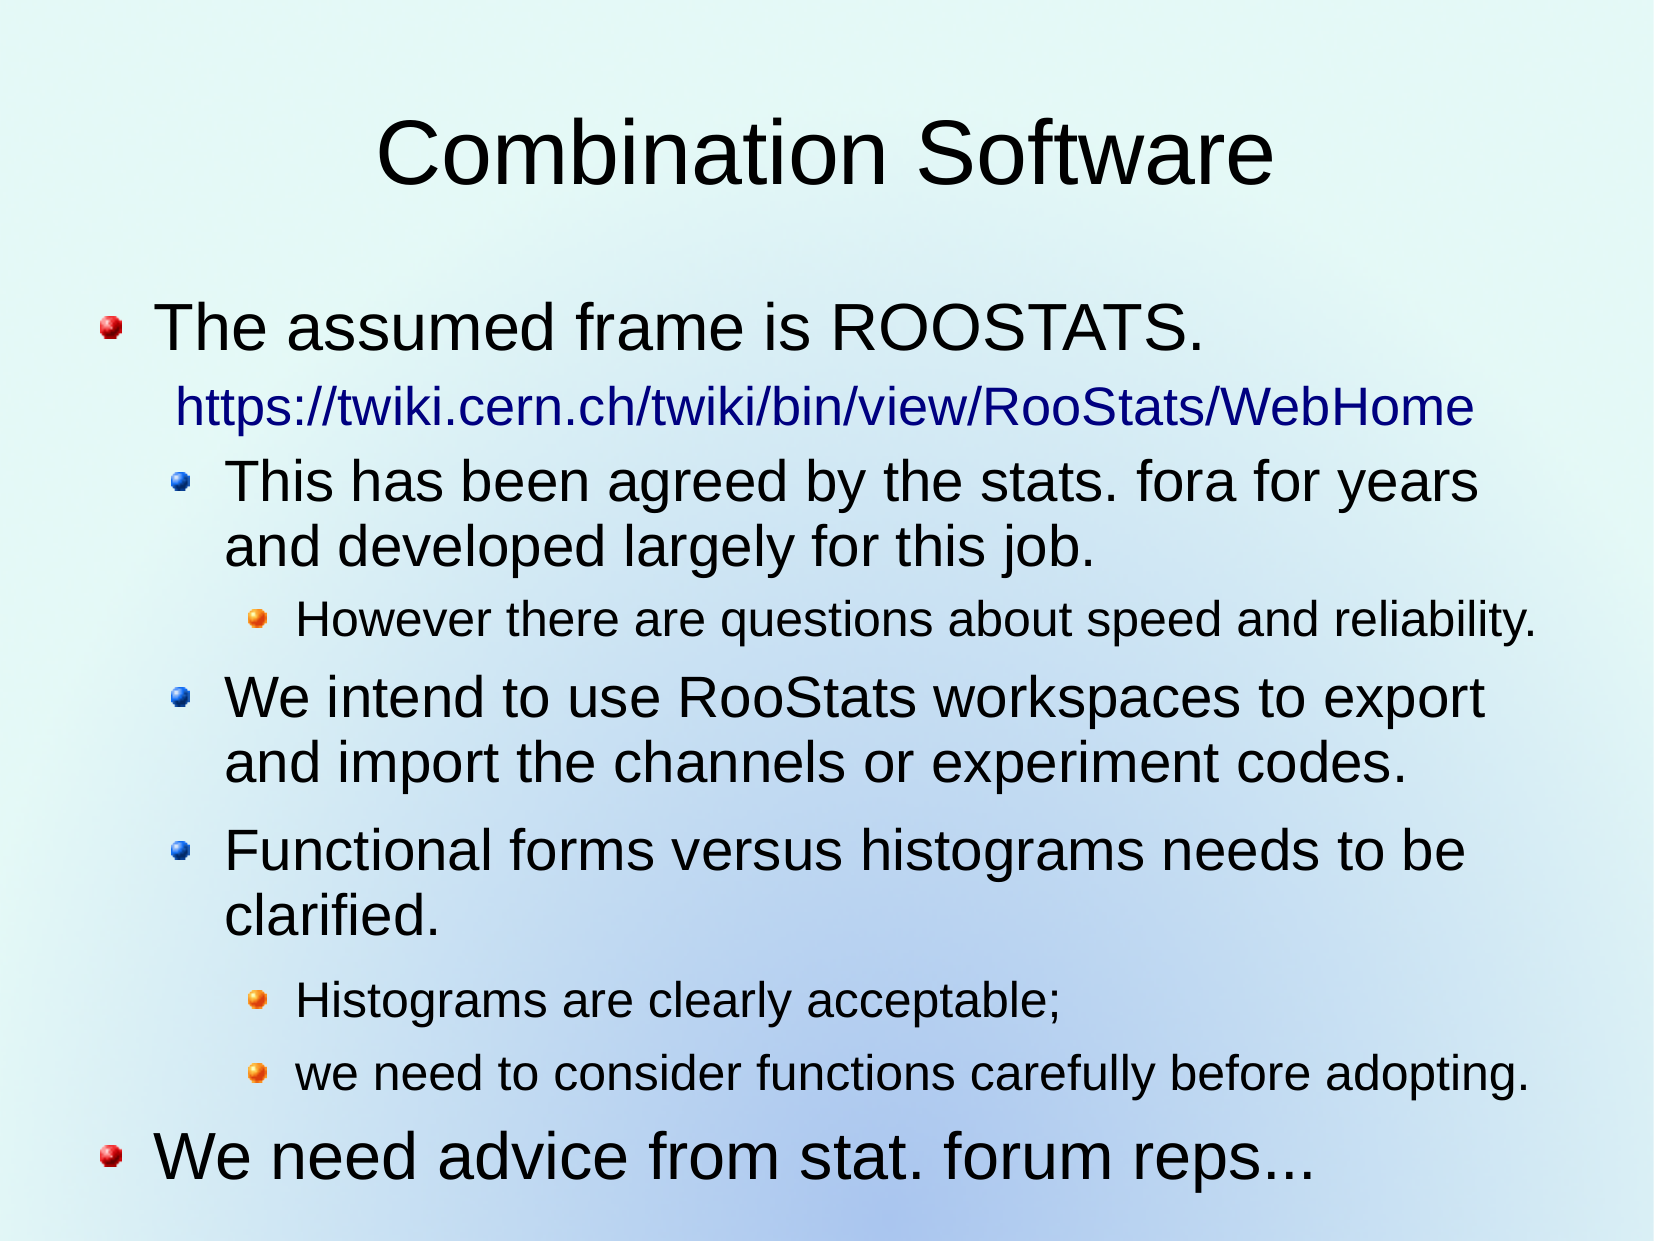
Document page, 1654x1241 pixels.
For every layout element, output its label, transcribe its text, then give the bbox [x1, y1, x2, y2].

title Combination Software [82, 56, 1571, 250]
picture [0, 0, 1654, 1241]
list The assumed frame is ROOSTATS. https://twiki.cern.ch/twiki/bin/view/RooStats/WebHome This has been agreed by the stats. fora for years and developed largely for this job. However there are questions about speed and reliability. We intend to use RooStats workspaces to export and import the channels or experiment codes. Functional forms versus histograms needs to be clarified. Histograms are clearly acceptable; we need to consider functions carefully before adopting. We need advice from stat. forum reps... [82, 290, 1571, 1194]
